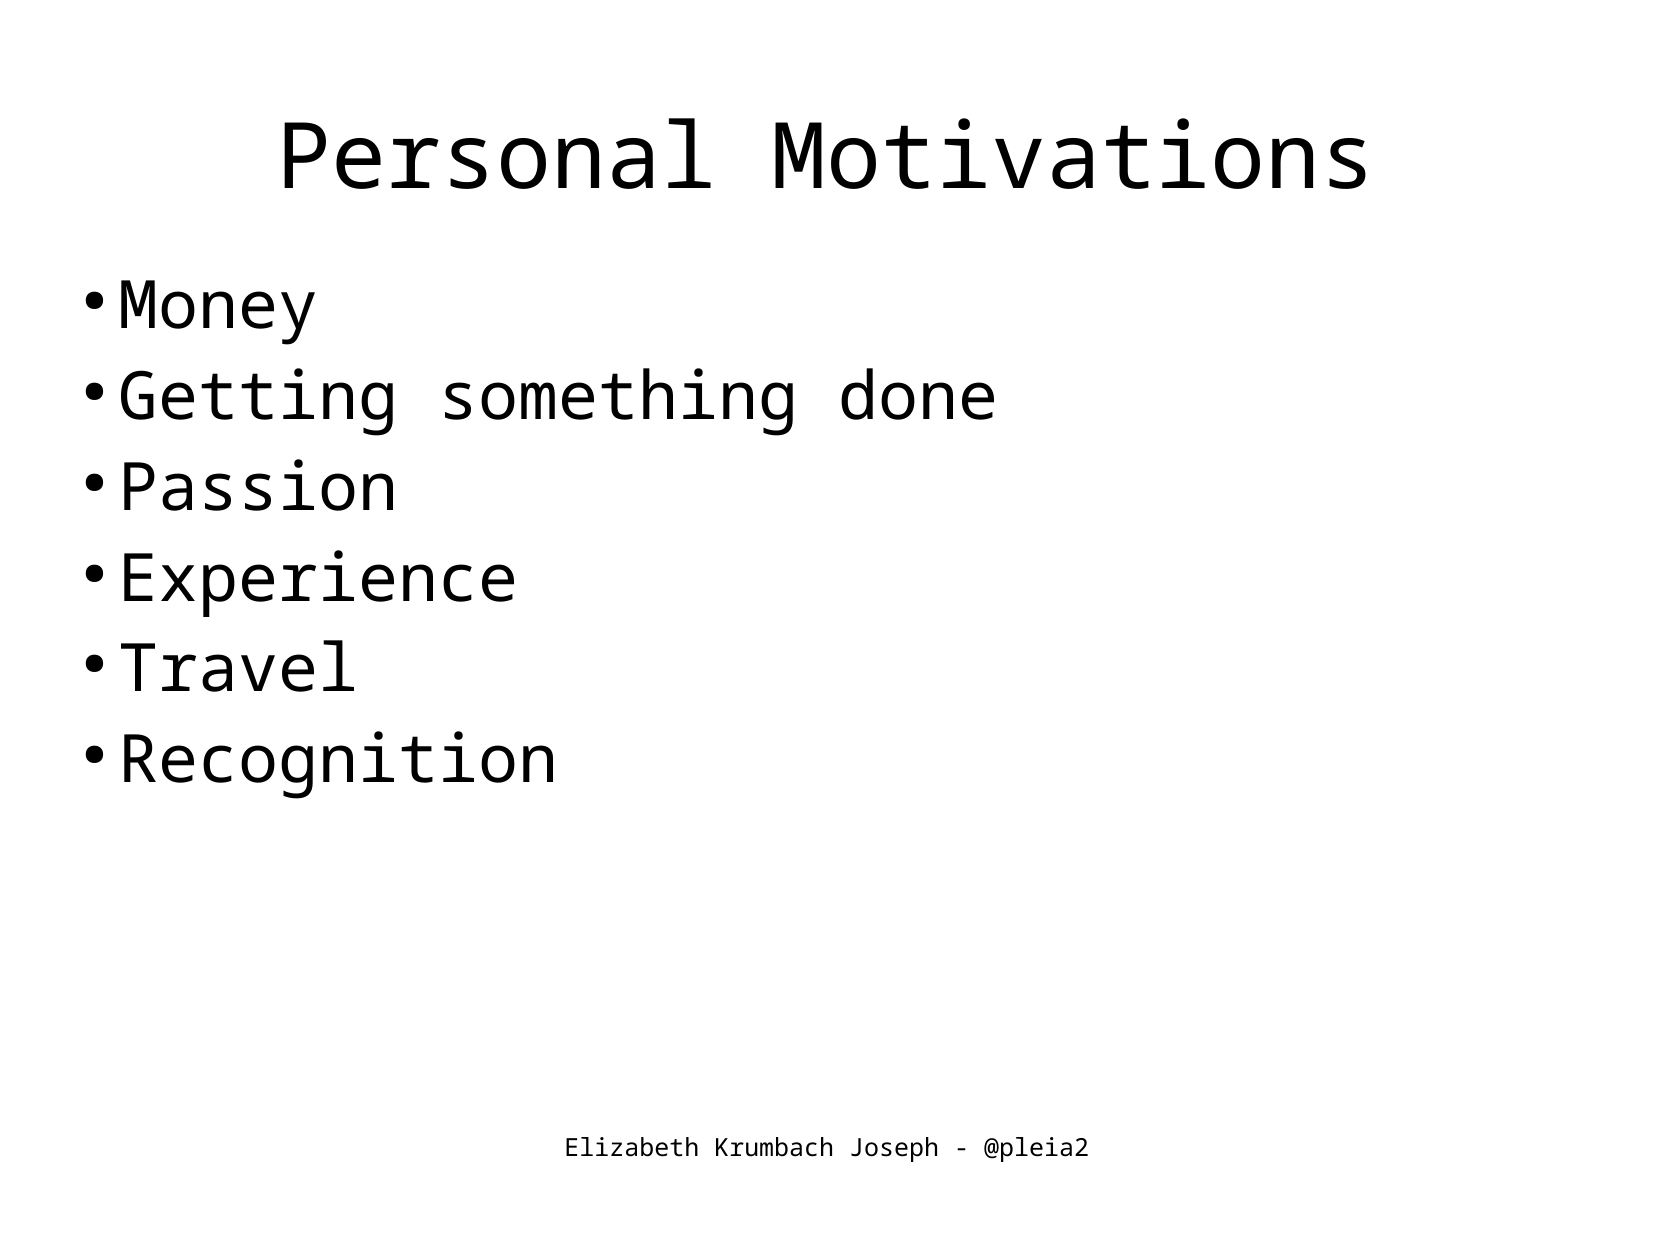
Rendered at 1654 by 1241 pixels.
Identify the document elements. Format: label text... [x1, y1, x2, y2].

title Personal Motivations [82, 49, 1571, 257]
subtitle Money Getting something done Passion Experience Travel Recognition [82, 290, 1571, 1010]
